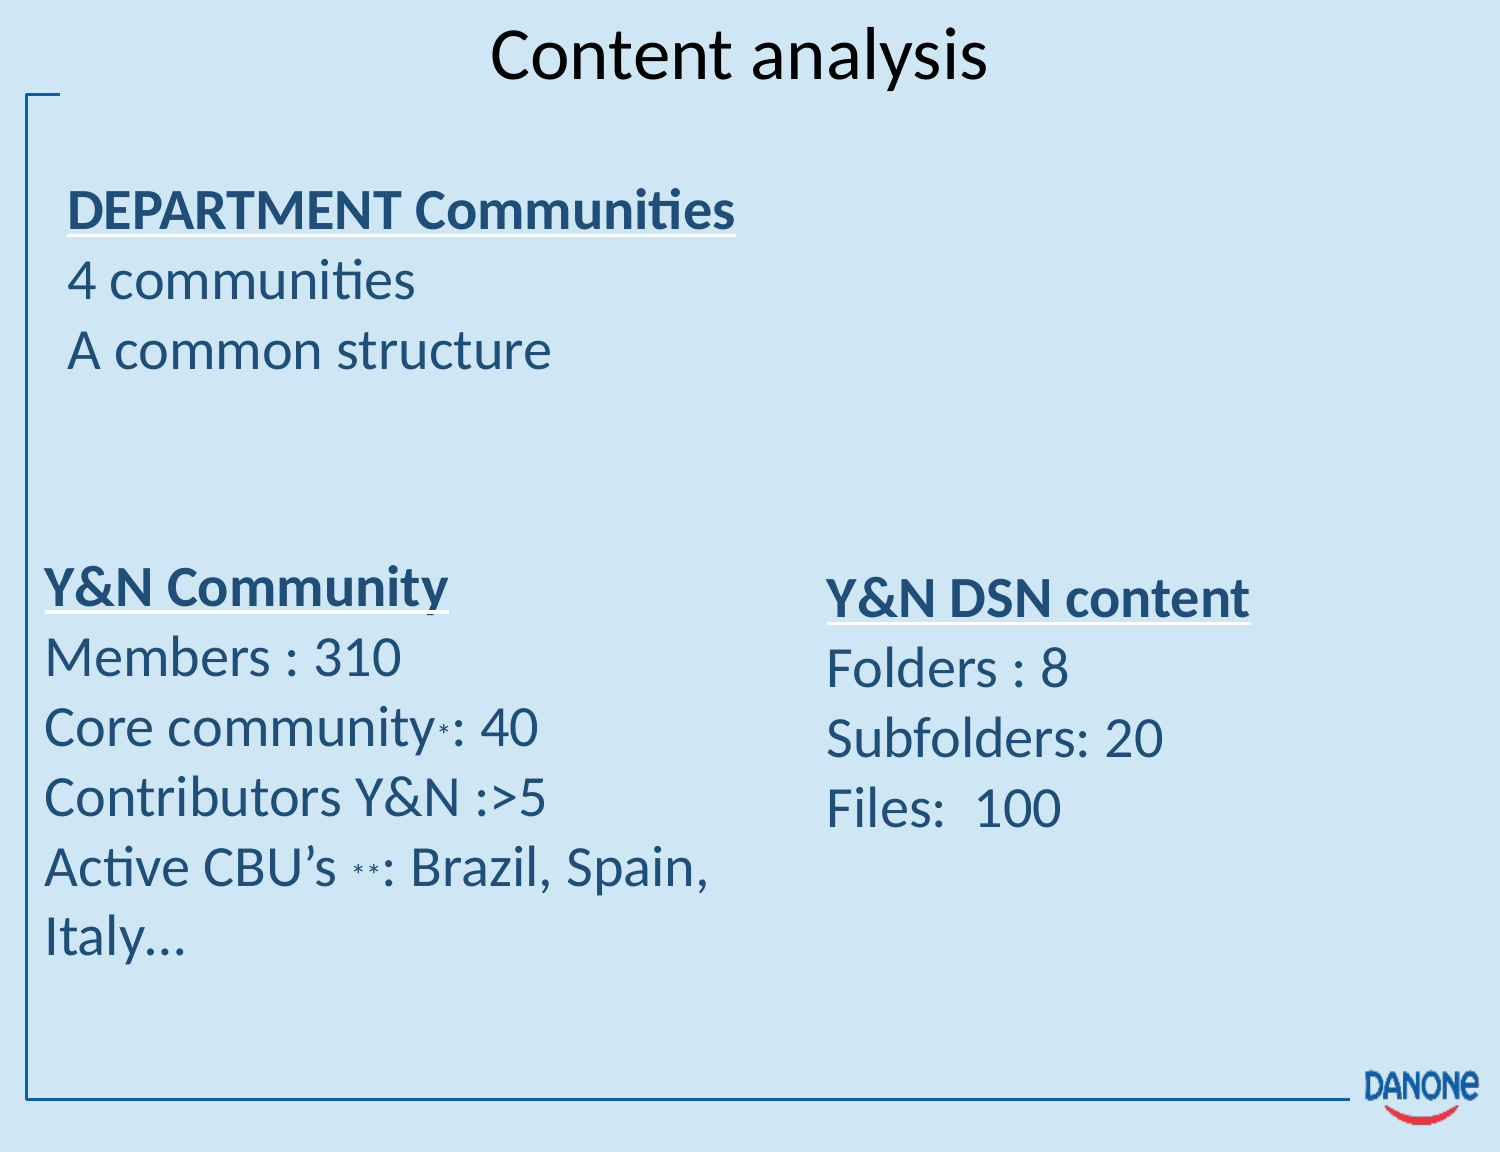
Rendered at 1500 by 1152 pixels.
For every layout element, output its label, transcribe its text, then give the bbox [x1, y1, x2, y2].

text_box Y&N Community Members : 310 Core community*: 40 Contributors Y&N :>5 Active CBU’s **: Brazil, Spain, Italy… [29, 540, 805, 1096]
picture [1362, 1067, 1482, 1130]
text_box Y&N DSN content Folders : 8 Subfolders: 20 Files: 100 [812, 552, 1439, 927]
text_box Content analysis [101, 0, 1379, 103]
text_box DEPARTMENT Communities 4 communities A common structure [52, 164, 960, 449]
